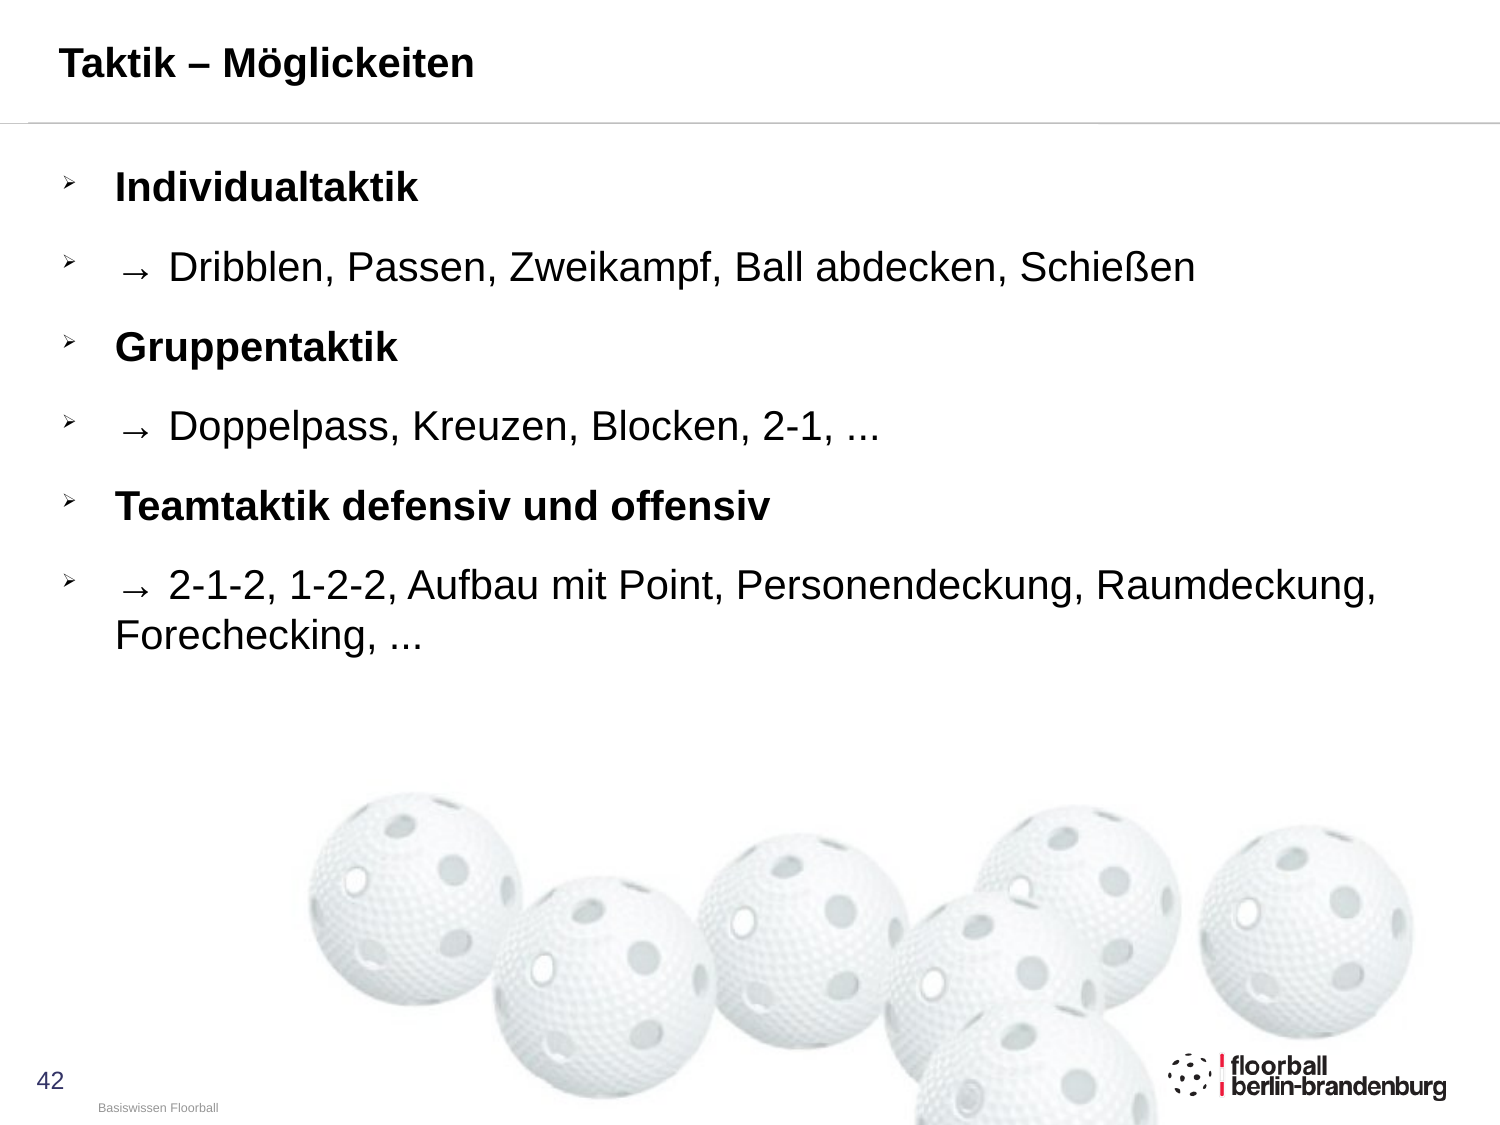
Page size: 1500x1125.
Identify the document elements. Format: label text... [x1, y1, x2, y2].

picture [242, 355, 1483, 1125]
text_box Individualtaktik → Dribblen, Passen, Zweikampf, Ball abdecken, Schießen Gruppentaktik → Doppelpass, Kreuzen, Blocken, 2-1, ... Teamtaktik defensiv und offensiv → 2-1-2, 1-2-2, Aufbau mit Point, Personendeckung, Raumdeckung, Forechecking, ... [29, 152, 1466, 1013]
text_box Taktik – Möglickeiten [43, 28, 1466, 94]
